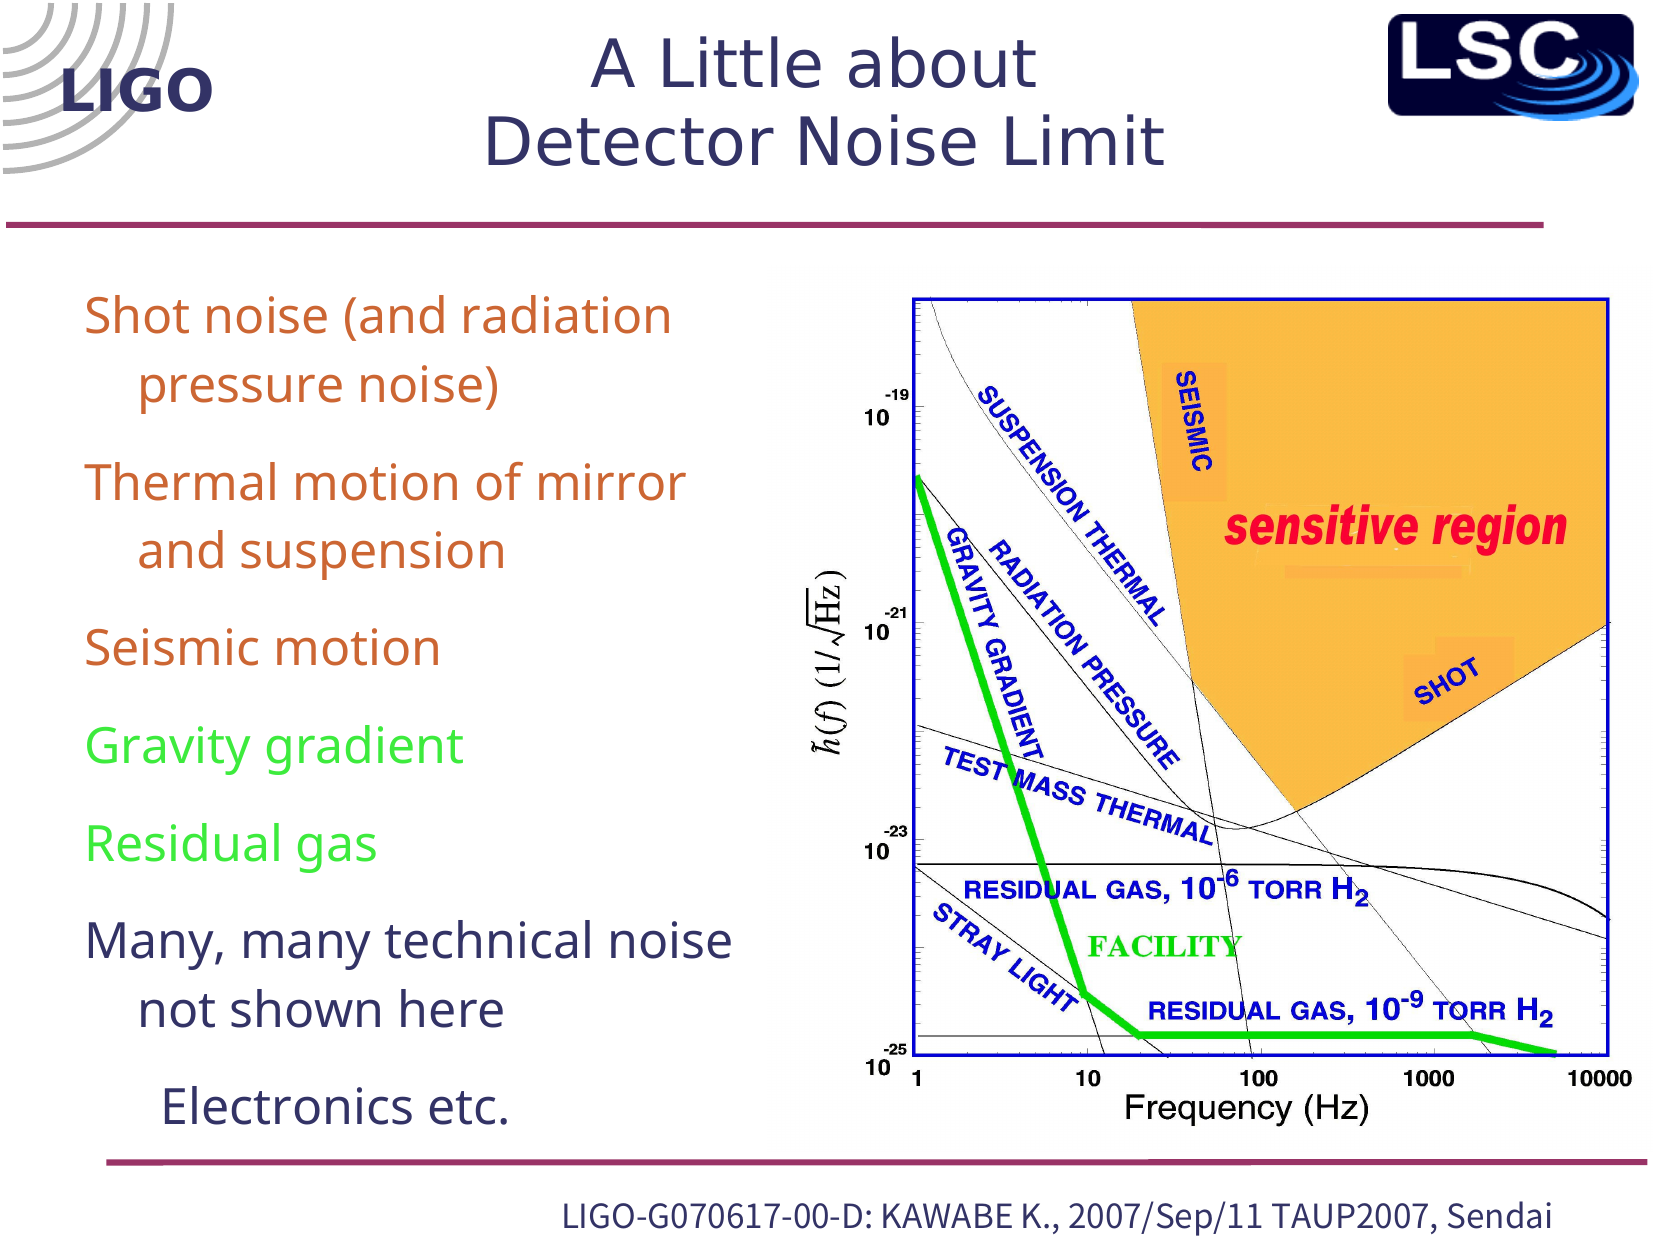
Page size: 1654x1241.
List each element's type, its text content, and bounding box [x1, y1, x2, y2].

title A Little about Detector Noise Limit [187, 0, 1463, 208]
list Shot noise (and radiation pressure noise) Thermal motion of mirror and suspension Seismic motion Gravity gradient Residual gas Many, many technical noise not shown here Electronics etc. [66, 280, 767, 1062]
picture [767, 265, 1654, 1152]
picture [1463, 14, 1639, 121]
